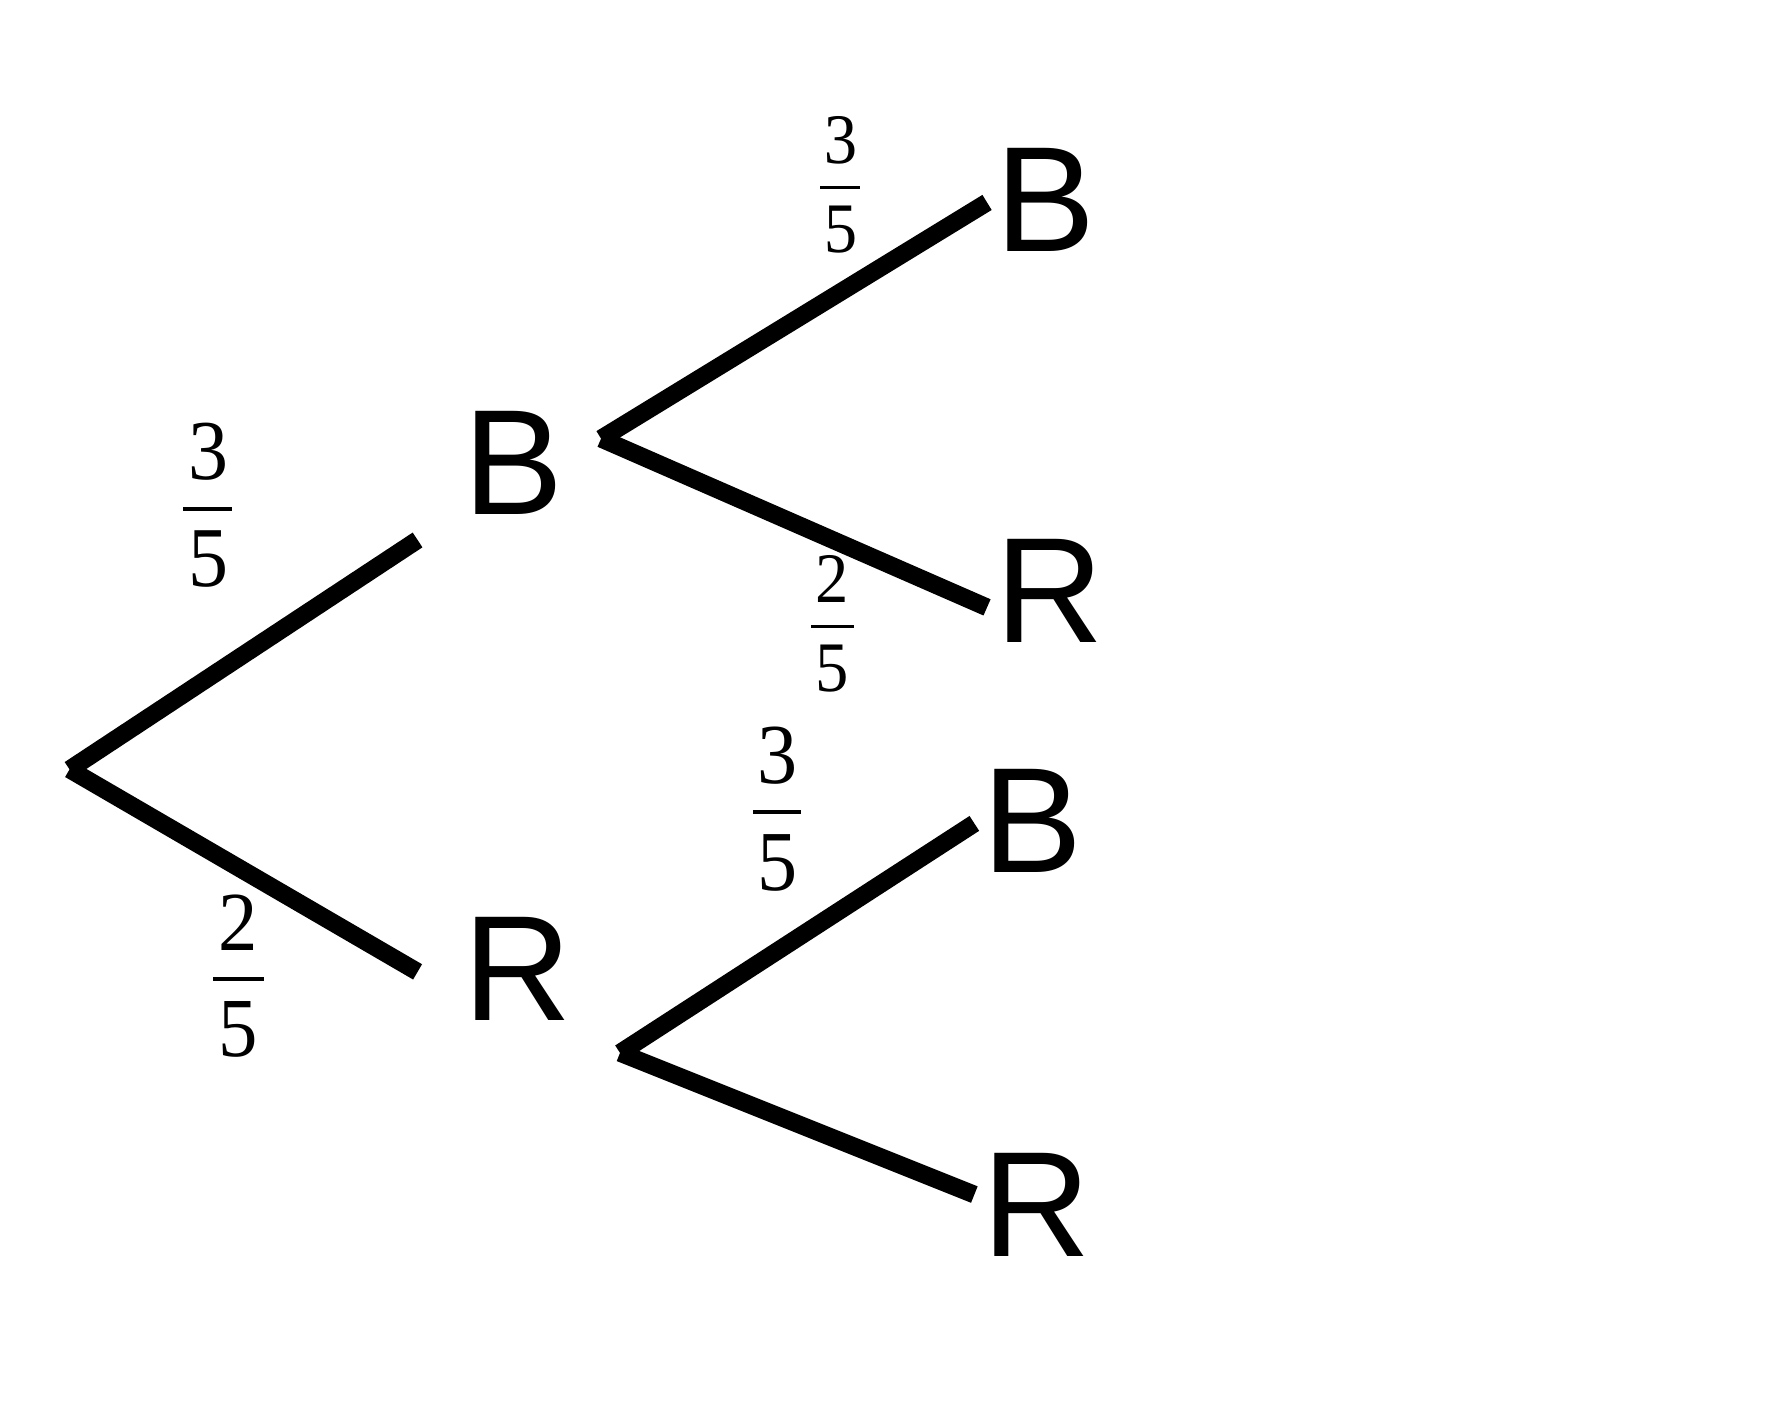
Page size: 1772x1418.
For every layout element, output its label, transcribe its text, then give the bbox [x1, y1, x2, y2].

text_box B [980, 107, 1108, 317]
chart [798, 101, 878, 271]
text_box R [968, 1113, 1127, 1323]
text_box B [968, 728, 1095, 938]
chart [727, 539, 872, 912]
chart [188, 877, 285, 1077]
text_box R [449, 877, 608, 1086]
text_box R [980, 499, 1139, 708]
chart [158, 404, 254, 608]
text_box B [449, 371, 576, 580]
